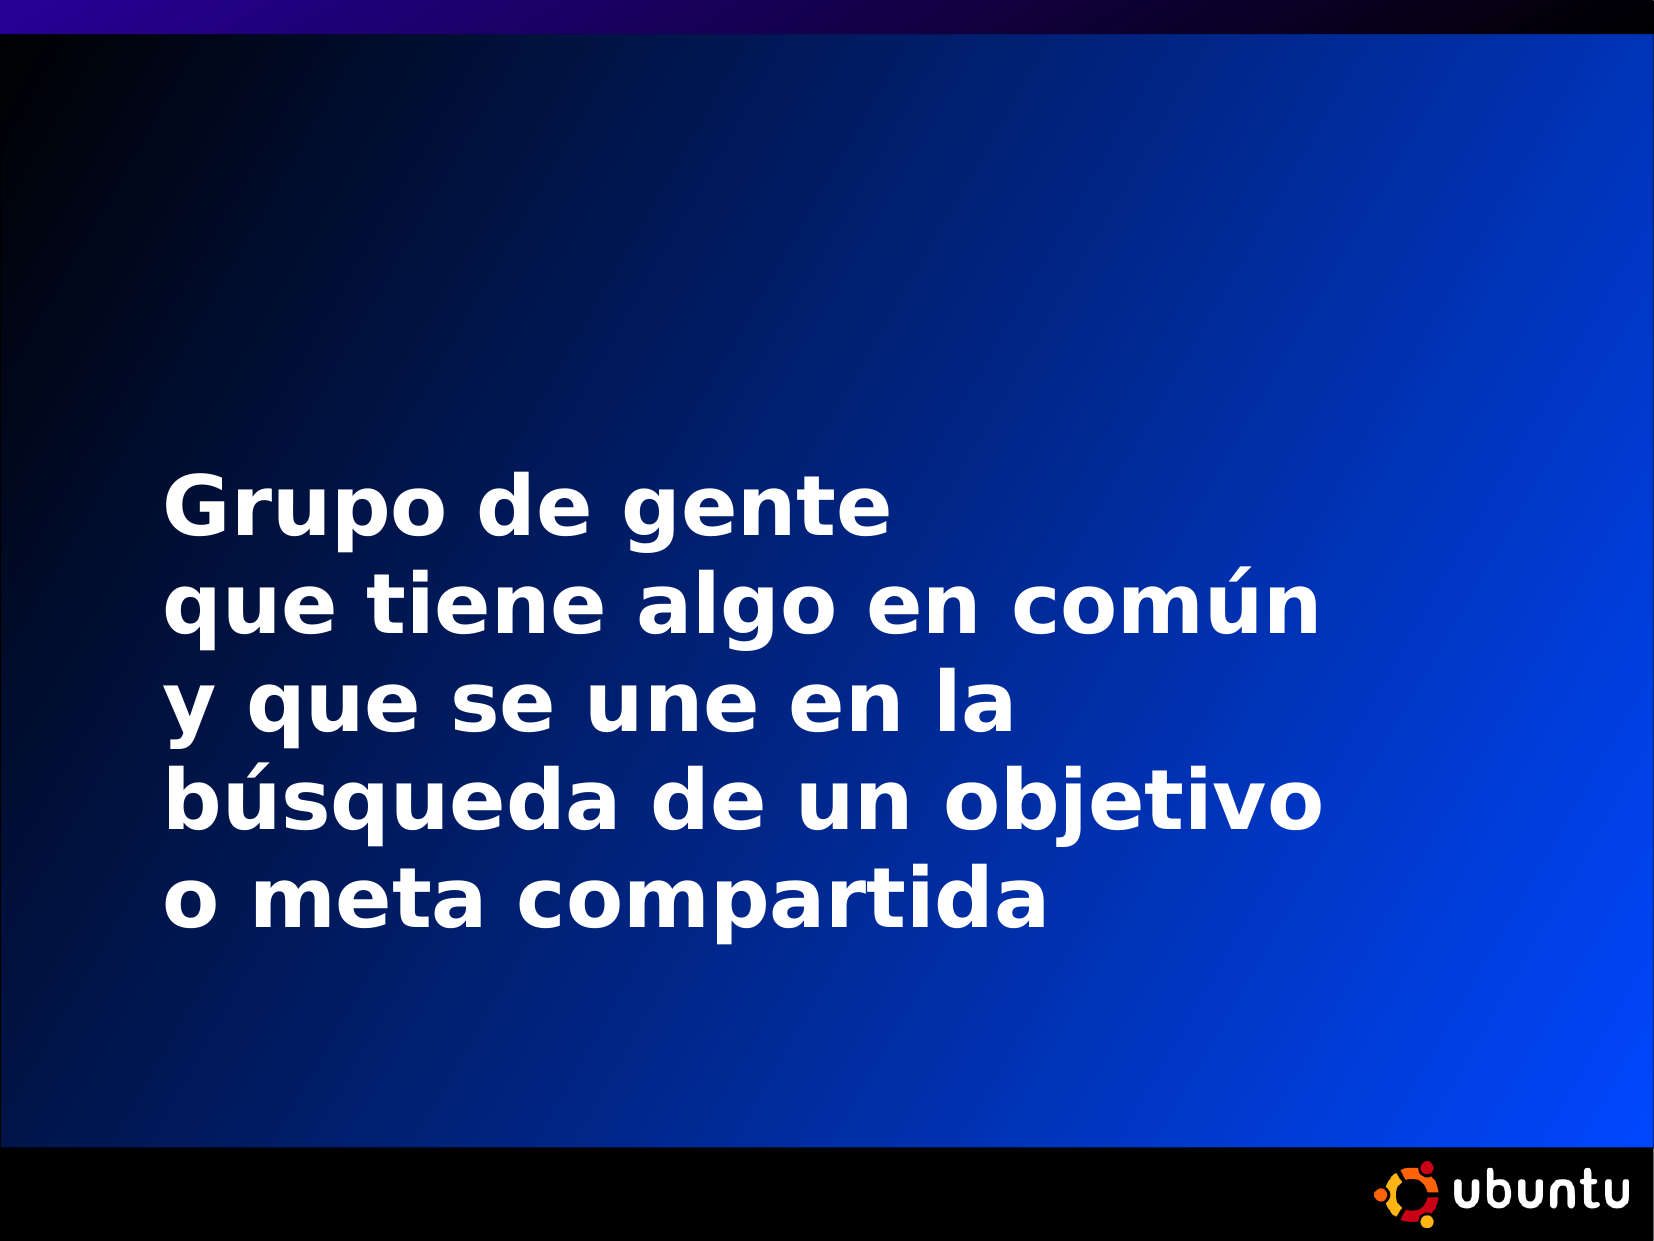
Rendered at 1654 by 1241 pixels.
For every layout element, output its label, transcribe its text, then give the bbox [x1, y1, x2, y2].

picture [1374, 1161, 1629, 1228]
text_box Grupo de gente que tiene algo en común y que se une en la búsqueda de un objetivo o meta compartida [162, 457, 1353, 947]
text_box [0, 0, 1654, 1241]
